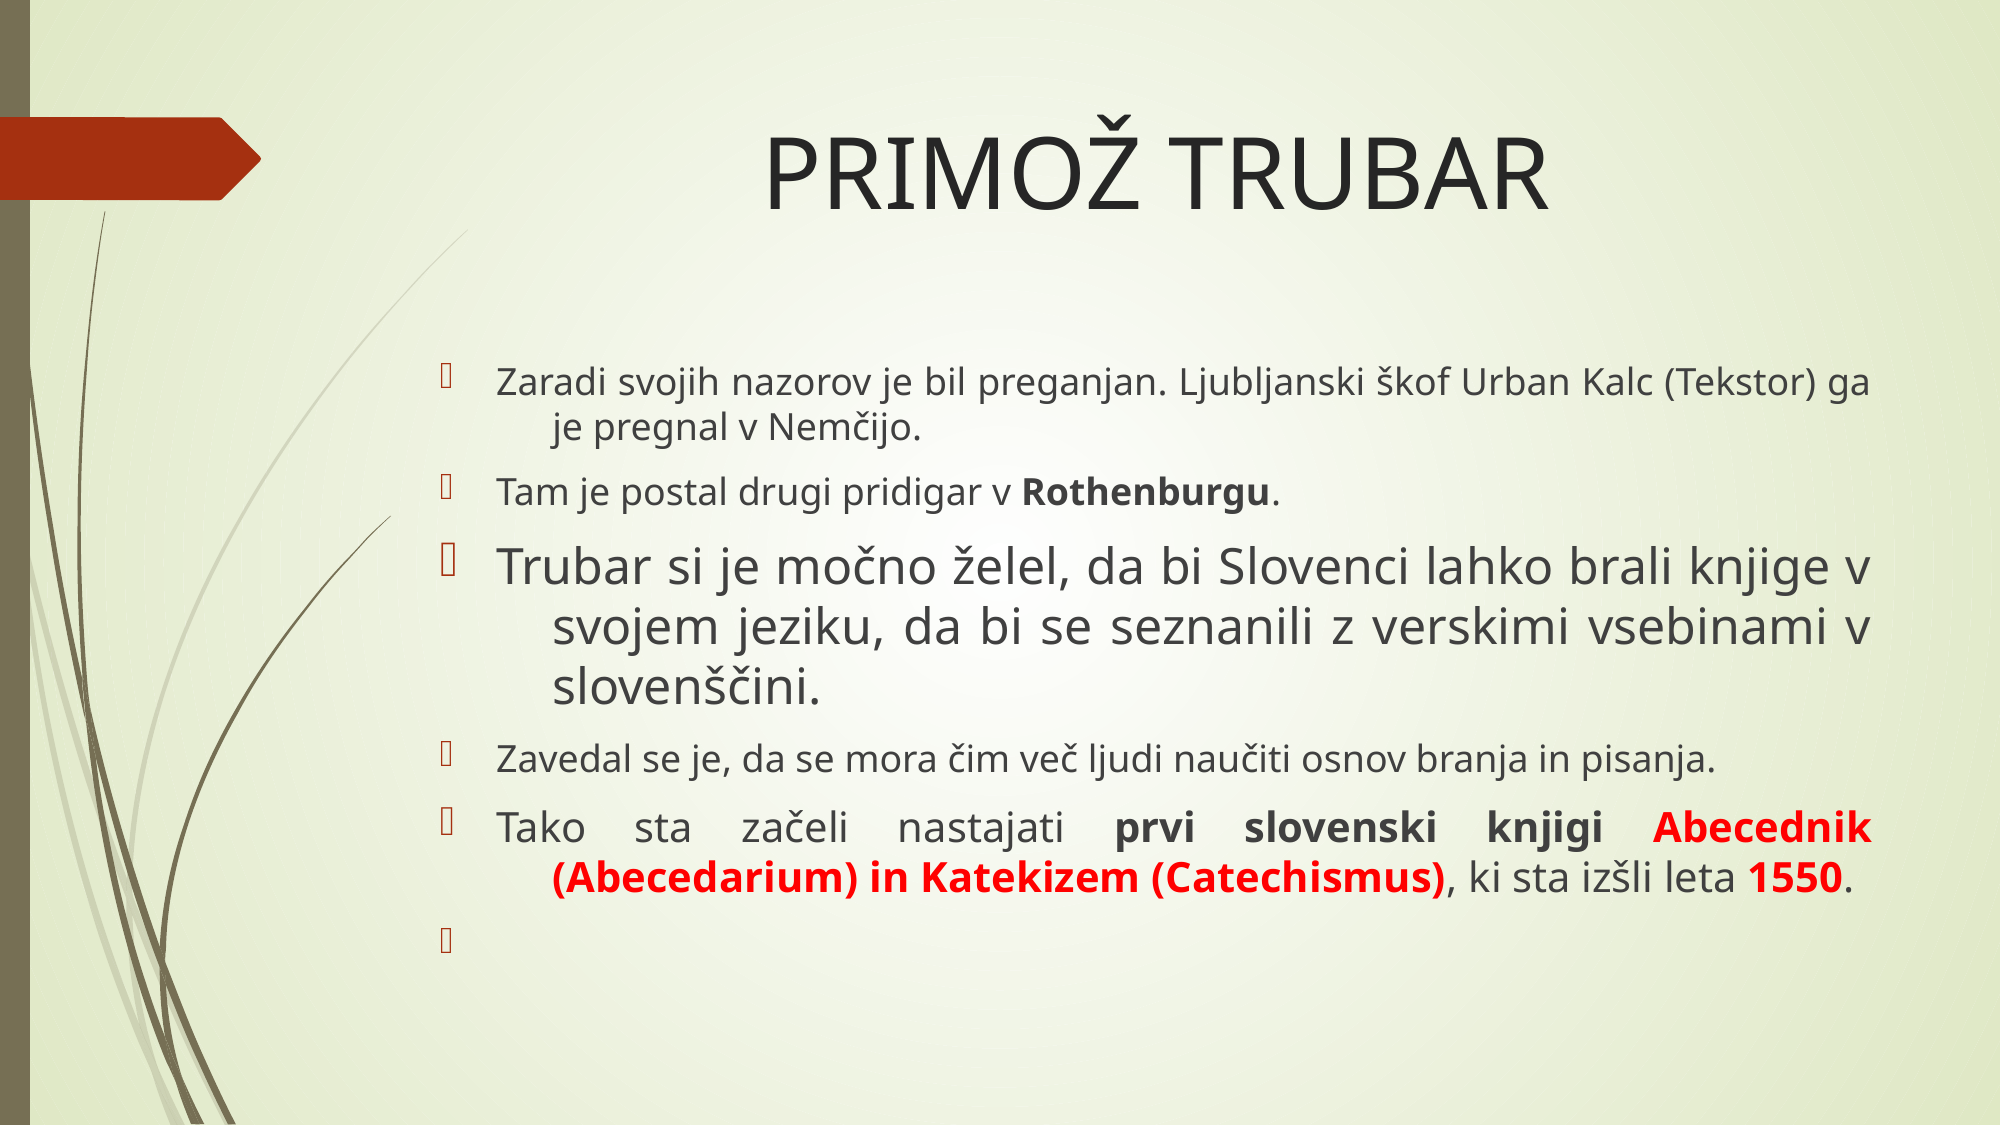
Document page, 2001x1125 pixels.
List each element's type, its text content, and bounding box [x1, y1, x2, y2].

list Zaradi svojih nazorov je bil preganjan. Ljubljanski škof Urban Kalc (Tekstor) ga je pregnal v Nemčijo. Tam je postal drugi pridigar v Rothenburgu. Trubar si je močno želel, da bi Slovenci lahko brali knjige v svojem jeziku, da bi se seznanili z verskimi vsebinami v slovenščini. Zavedal se je, da se mora čim več ljudi naučiti osnov branja in pisanja. Tako sta začeli nastajati prvi slovenski knjigi Abecednik (Abecedarium) in Katekizem (Catechismus), ki sta izšli leta 1550. [424, 350, 1888, 970]
title PRIMOŽ TRUBAR [425, 102, 1888, 313]
